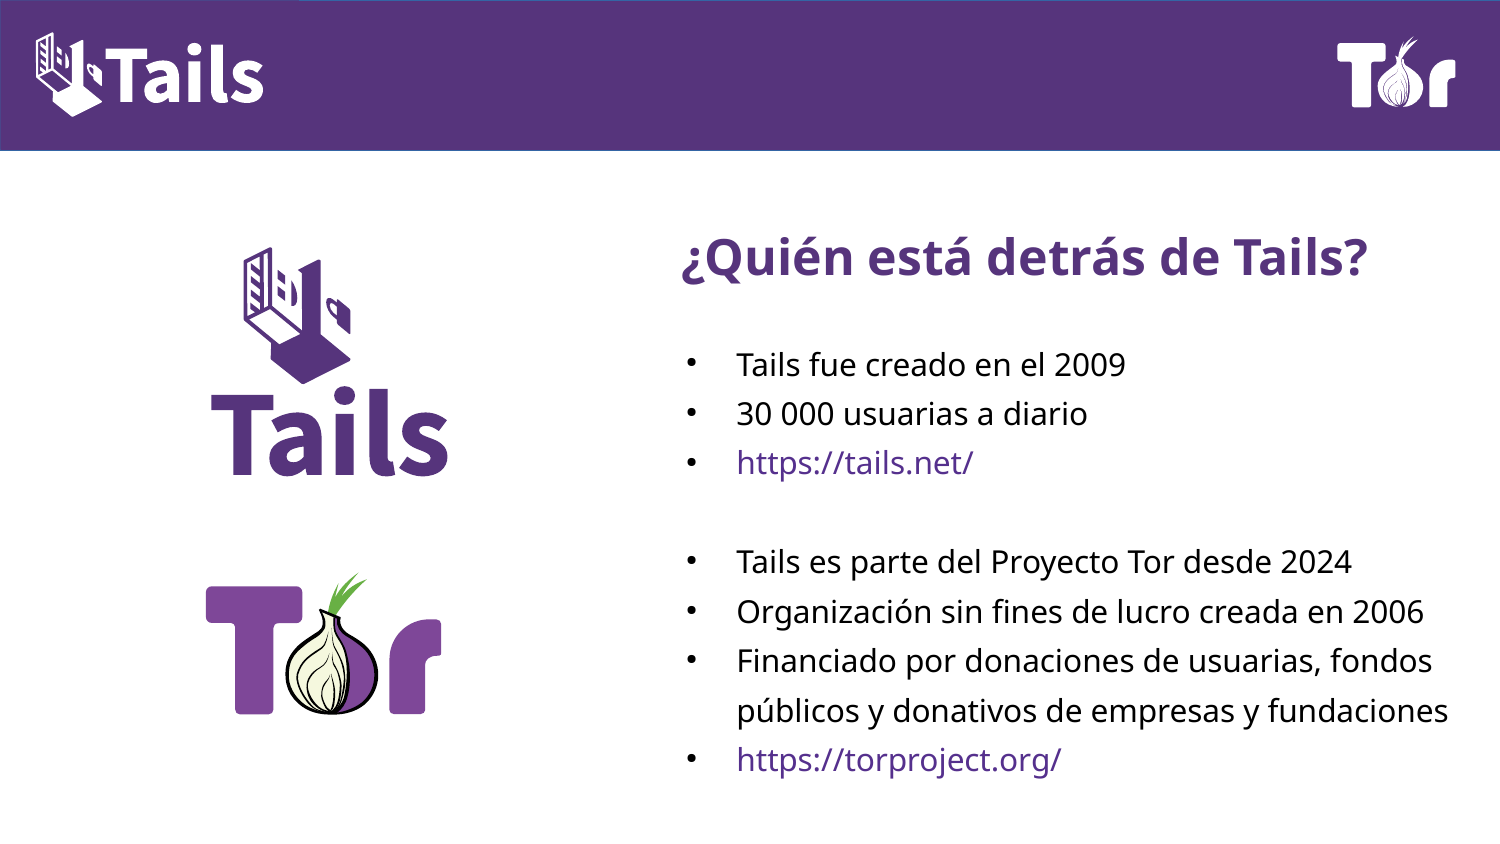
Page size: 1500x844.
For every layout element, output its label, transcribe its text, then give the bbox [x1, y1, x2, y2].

picture [205, 572, 442, 715]
list Tails fue creado en el 2009 30 000 usuarias a diario https://tails.net/ Tails es parte del Proyecto Tor desde 2024 Organización sin fines de lucro creada en 2006 Financiado por donaciones de usuarias, fondos públicos y donativos de empresas y fundaciones https://torproject.org/ [669, 335, 1463, 788]
title ¿Quién está detrás de Tails? [681, 192, 1426, 319]
picture [193, 225, 466, 499]
